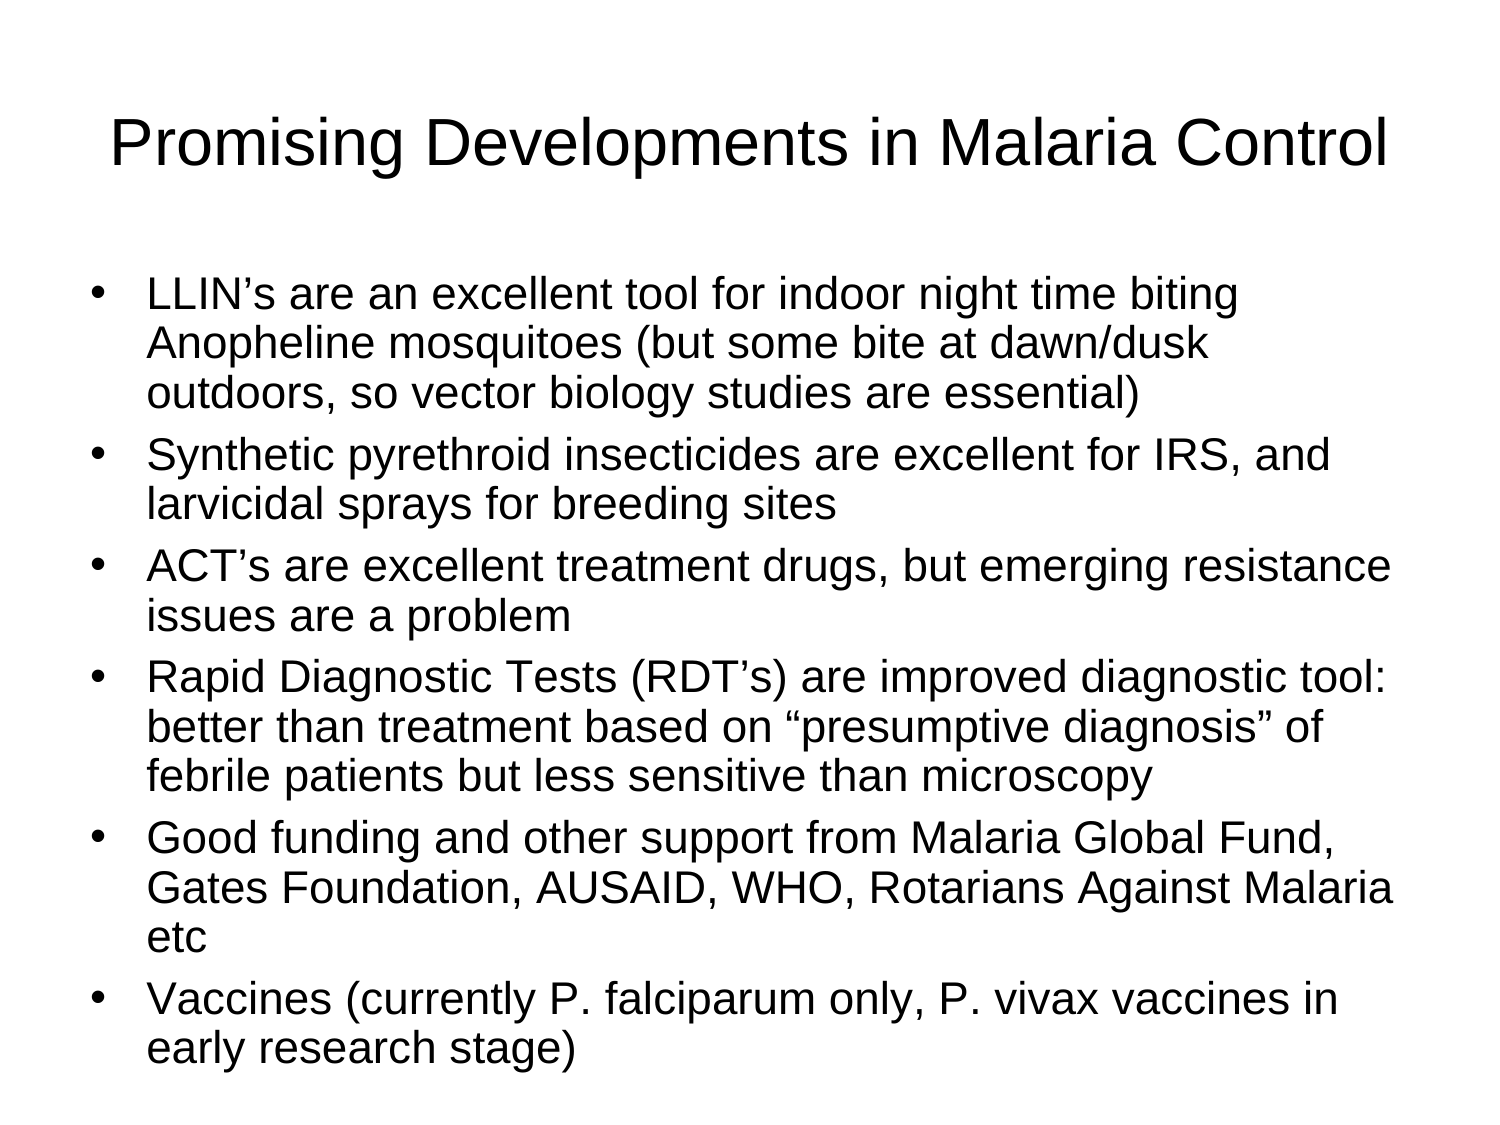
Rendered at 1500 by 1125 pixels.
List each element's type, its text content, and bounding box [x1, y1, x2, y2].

list LLIN’s are an excellent tool for indoor night time biting Anopheline mosquitoes (but some bite at dawn/dusk outdoors, so vector biology studies are essential) Synthetic pyrethroid insecticides are excellent for IRS, and larvicidal sprays for breeding sites ACT’s are excellent treatment drugs, but emerging resistance issues are a problem Rapid Diagnostic Tests (RDT’s) are improved diagnostic tool: better than treatment based on “presumptive diagnosis” of febrile patients but less sensitive than microscopy Good funding and other support from Malaria Global Fund, Gates Foundation, AUSAID, WHO, Rotarians Against Malaria etc Vaccines (currently P. falciparum only, P. vivax vaccines in early research stage) [75, 262, 1426, 1005]
title Promising Developments in Malaria Control [75, 45, 1426, 233]
